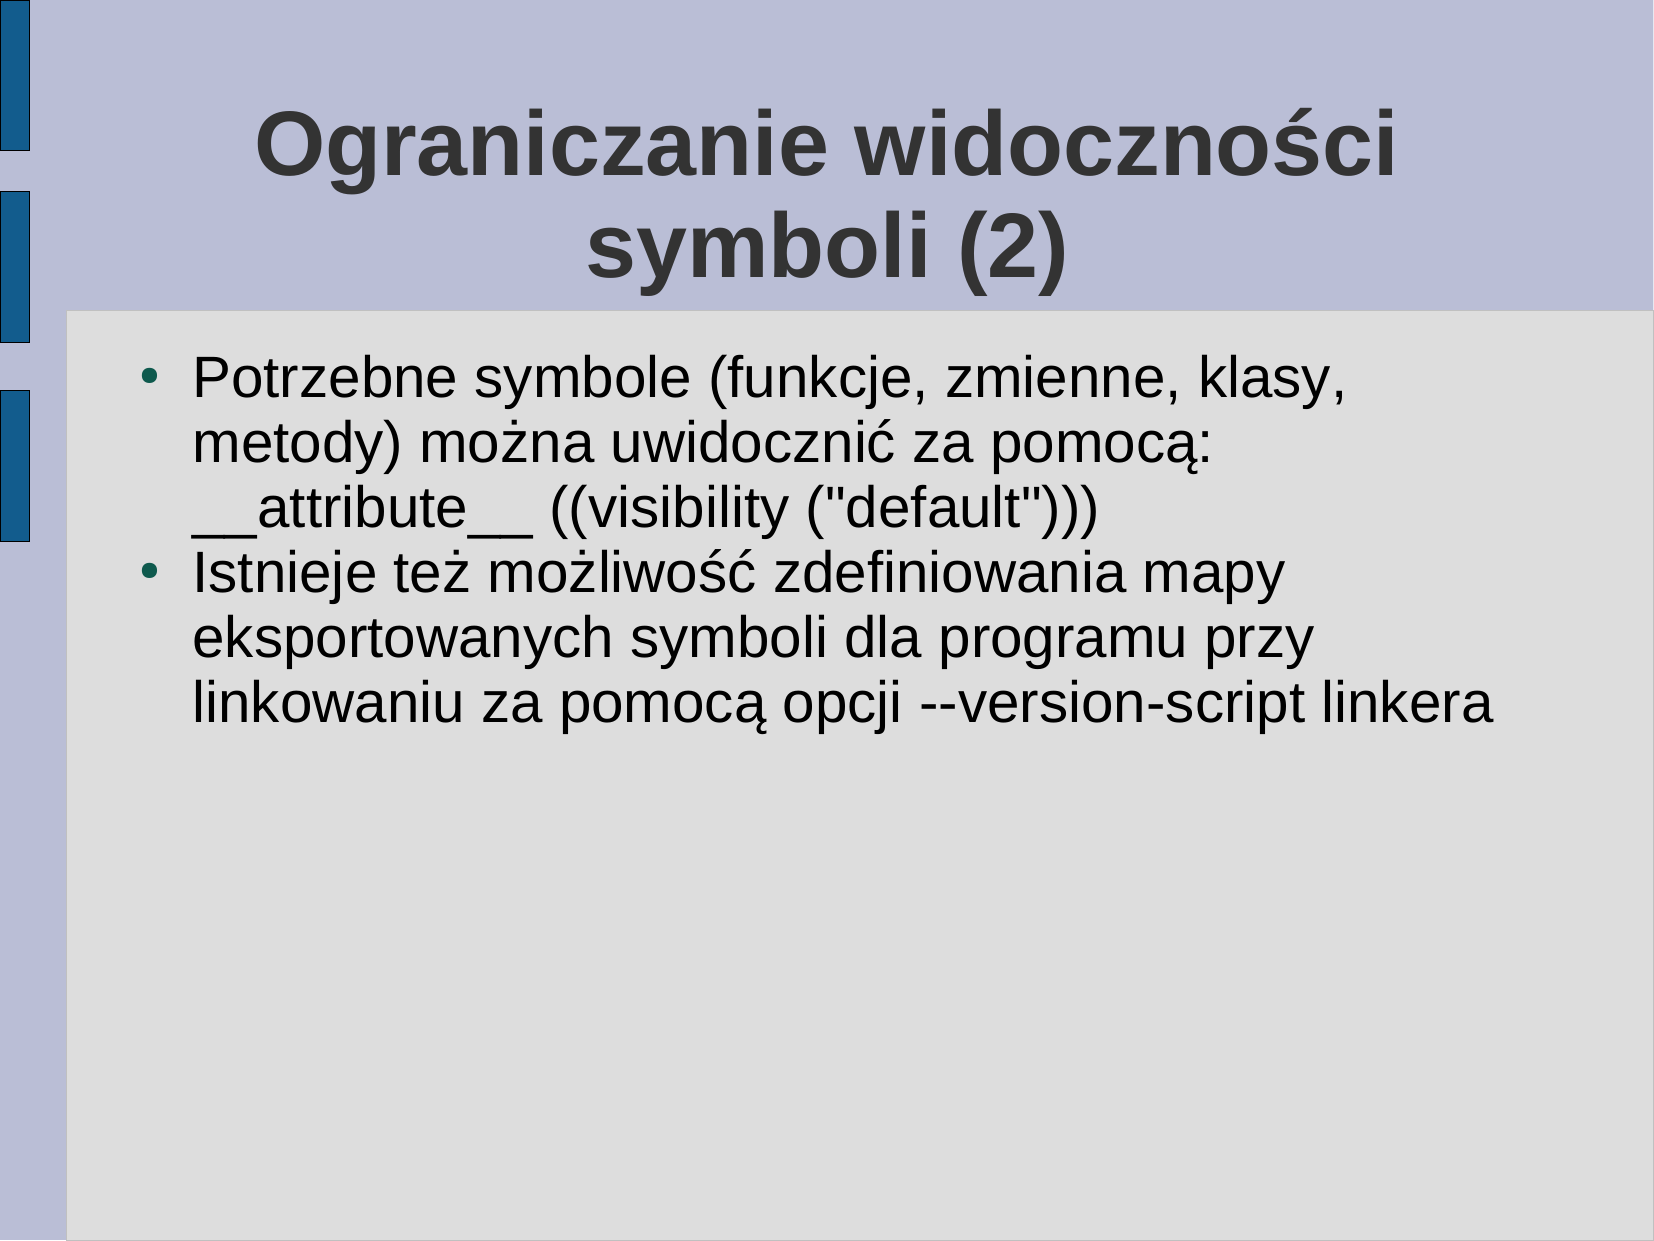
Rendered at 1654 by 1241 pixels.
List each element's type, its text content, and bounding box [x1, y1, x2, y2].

list Potrzebne symbole (funkcje, zmienne, klasy, metody) można uwidocznić za pomocą: __attribute__ ((visibility ("default"))) Istnieje też możliwość zdefiniowania mapy eksportowanych symboli dla programu przy linkowaniu za pomocą opcji --version-script linkera [121, 344, 1534, 1127]
title Ograniczanie widoczności symboli (2) [121, 91, 1534, 299]
